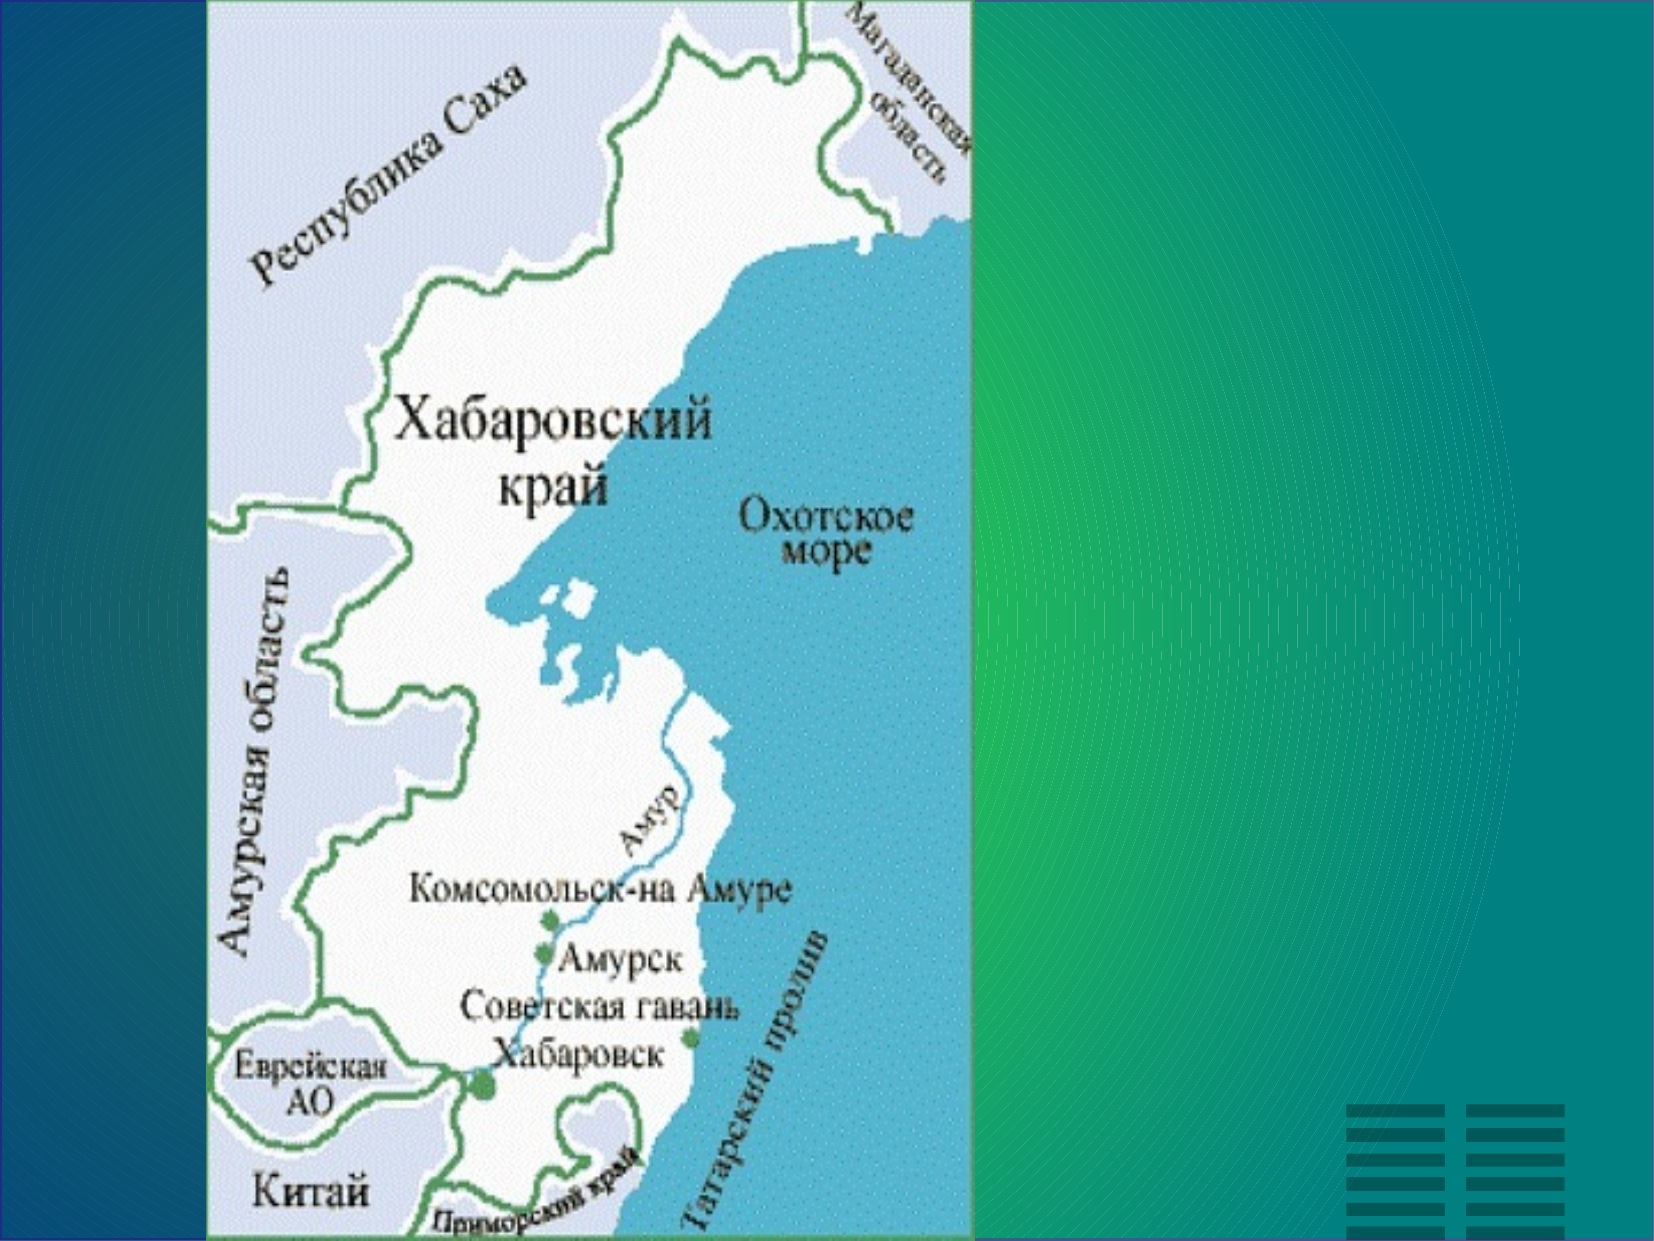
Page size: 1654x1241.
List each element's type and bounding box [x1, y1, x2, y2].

picture [206, 0, 975, 1241]
